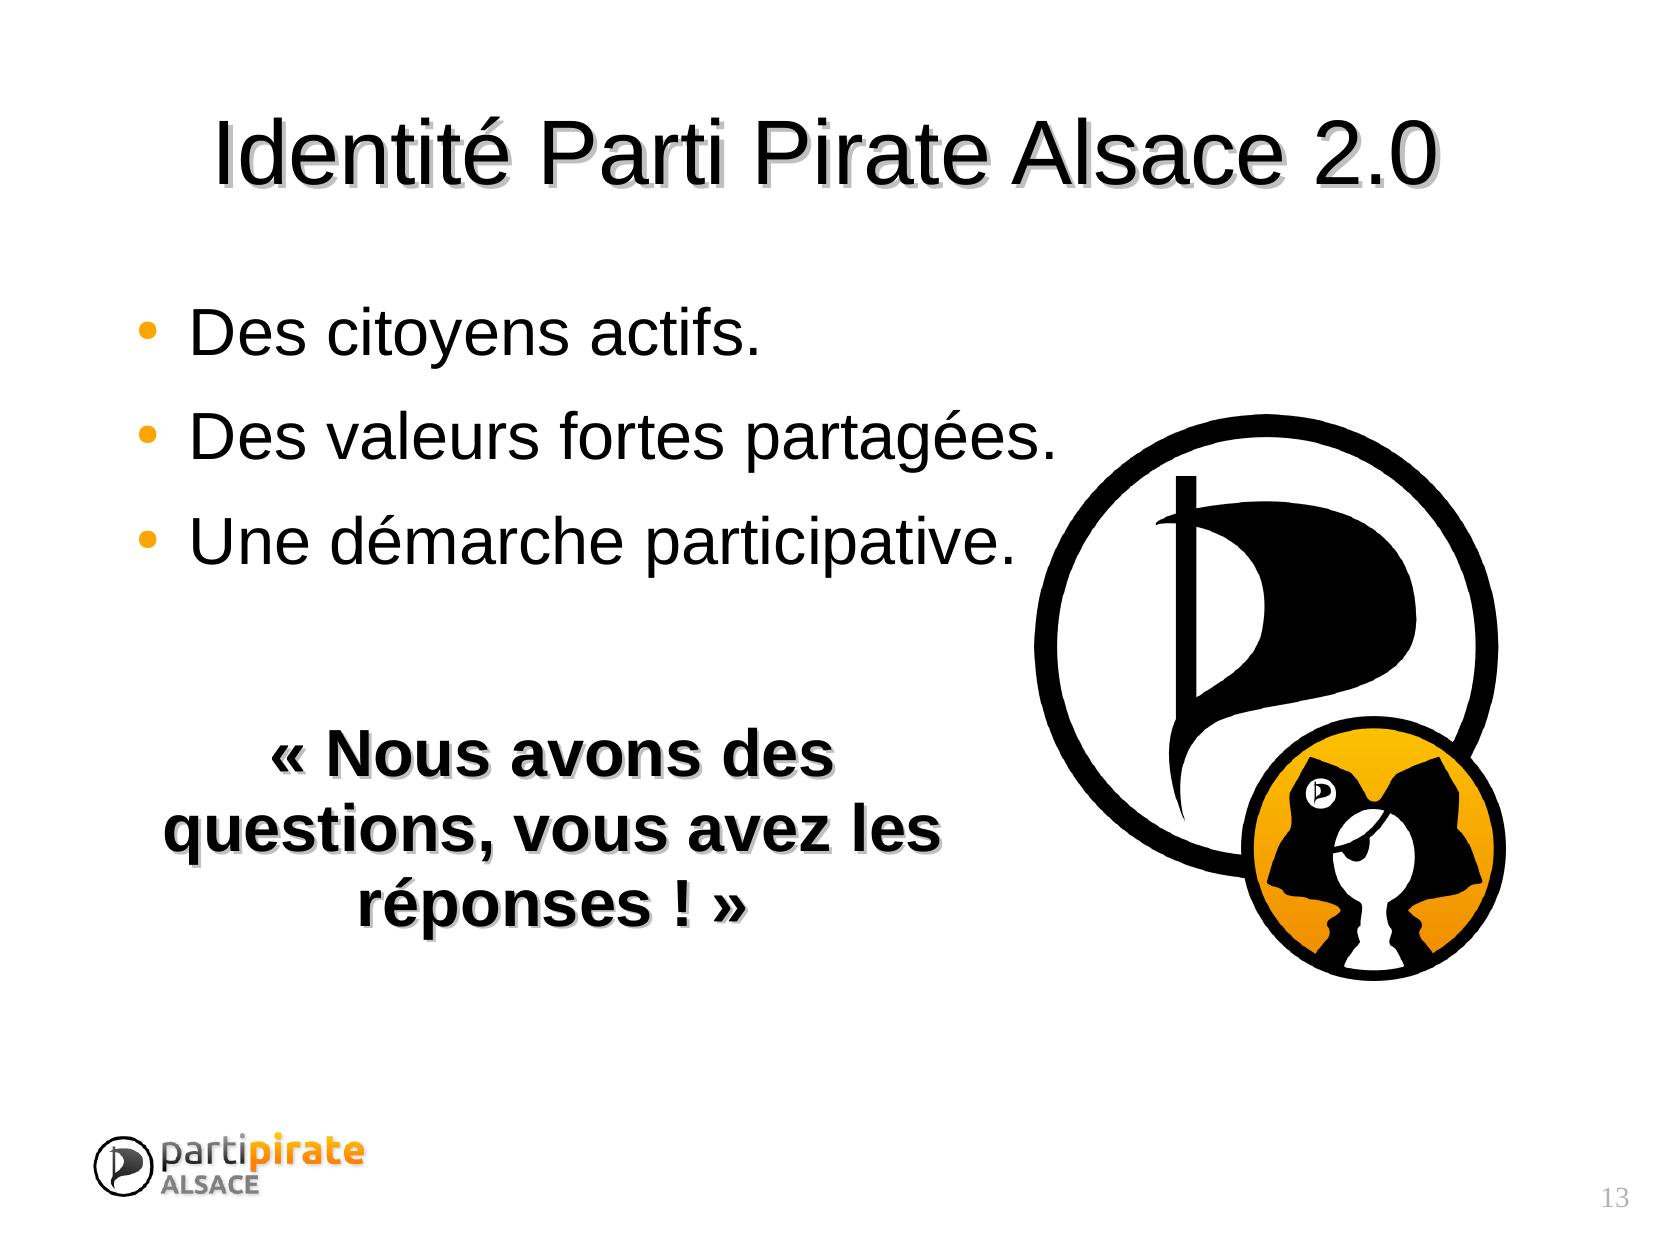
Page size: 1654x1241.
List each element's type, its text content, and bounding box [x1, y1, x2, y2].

title Identité Parti Pirate Alsace 2.0 [82, 49, 1571, 257]
picture [88, 1121, 371, 1207]
picture [1128, 414, 1506, 981]
text_box « Nous avons des questions, vous avez les réponses ! » [147, 708, 1063, 948]
list Des citoyens actifs. Des valeurs fortes partagées. Une démarche participative. [118, 295, 1128, 1114]
